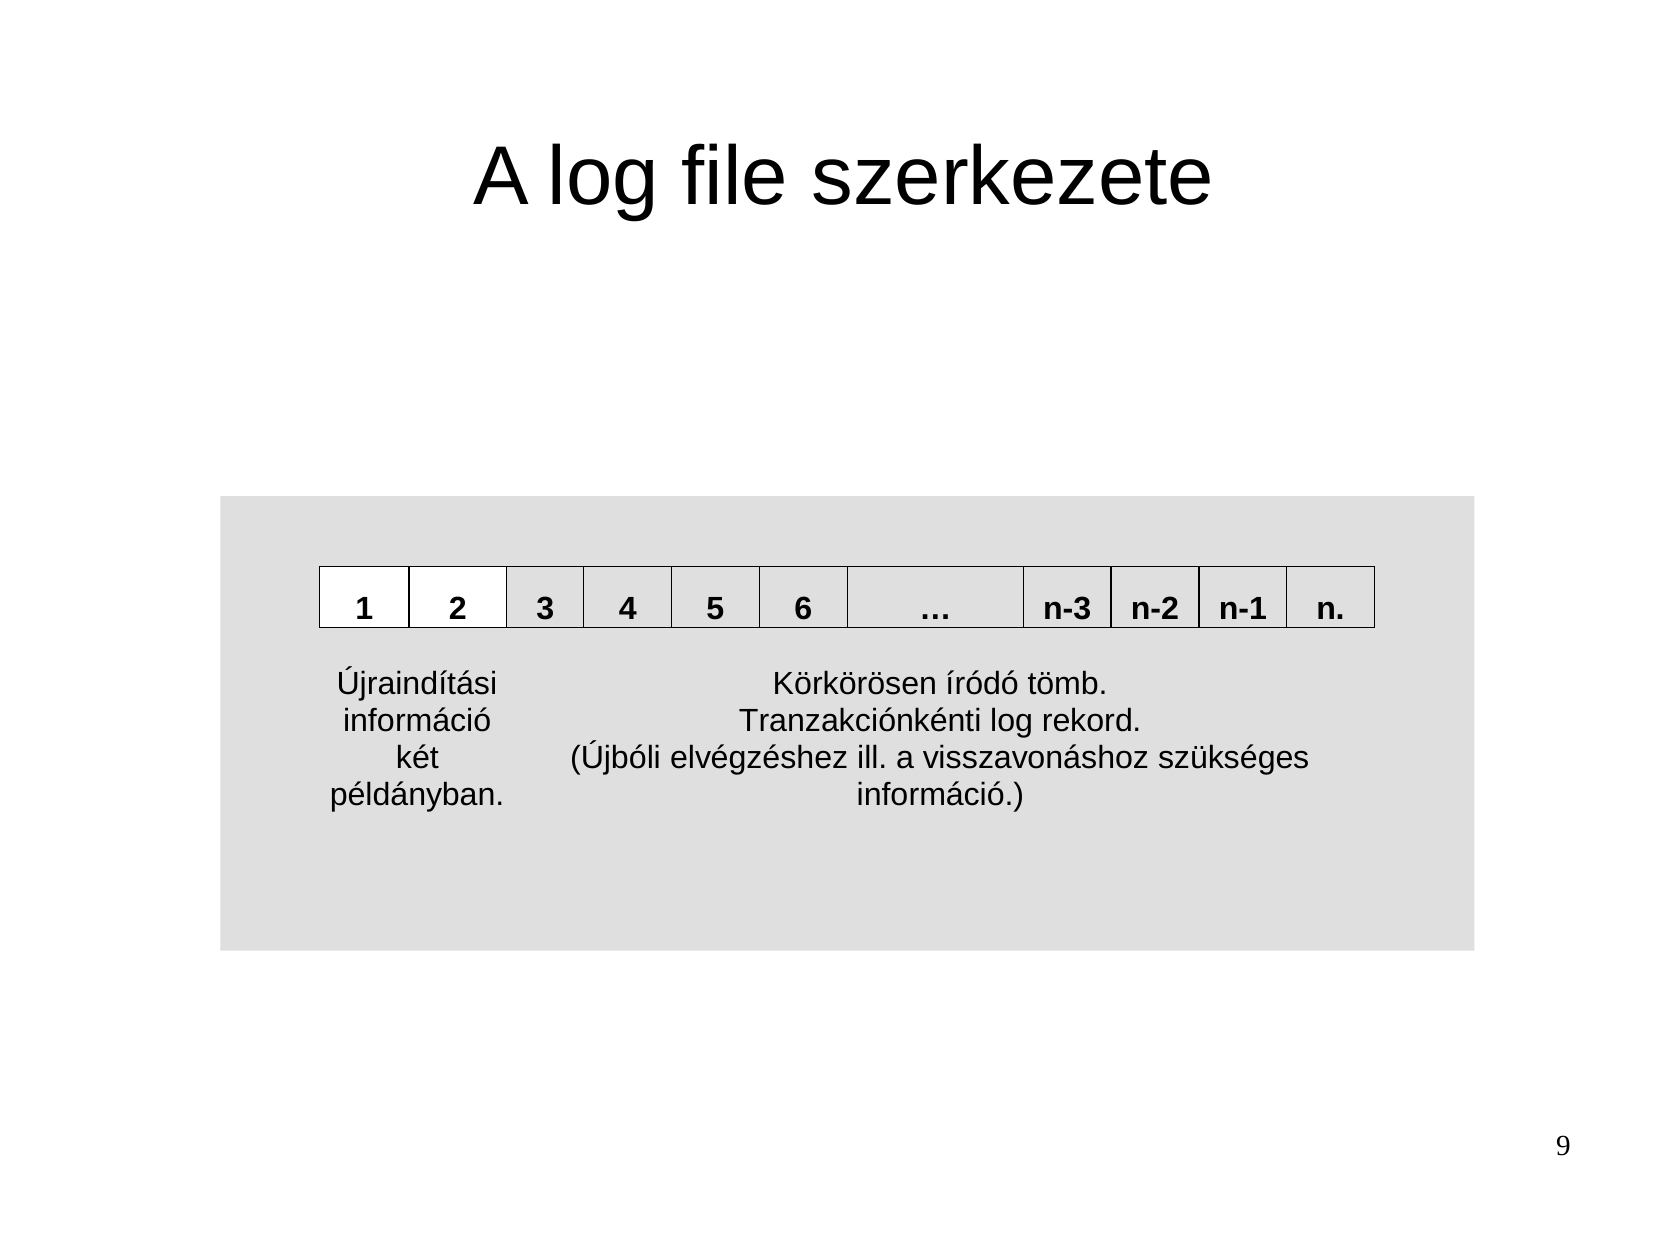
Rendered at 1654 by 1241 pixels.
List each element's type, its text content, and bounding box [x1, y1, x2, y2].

chart [318, 566, 1414, 893]
text_box [220, 496, 1475, 951]
title A log file szerkezete [123, 86, 1530, 258]
